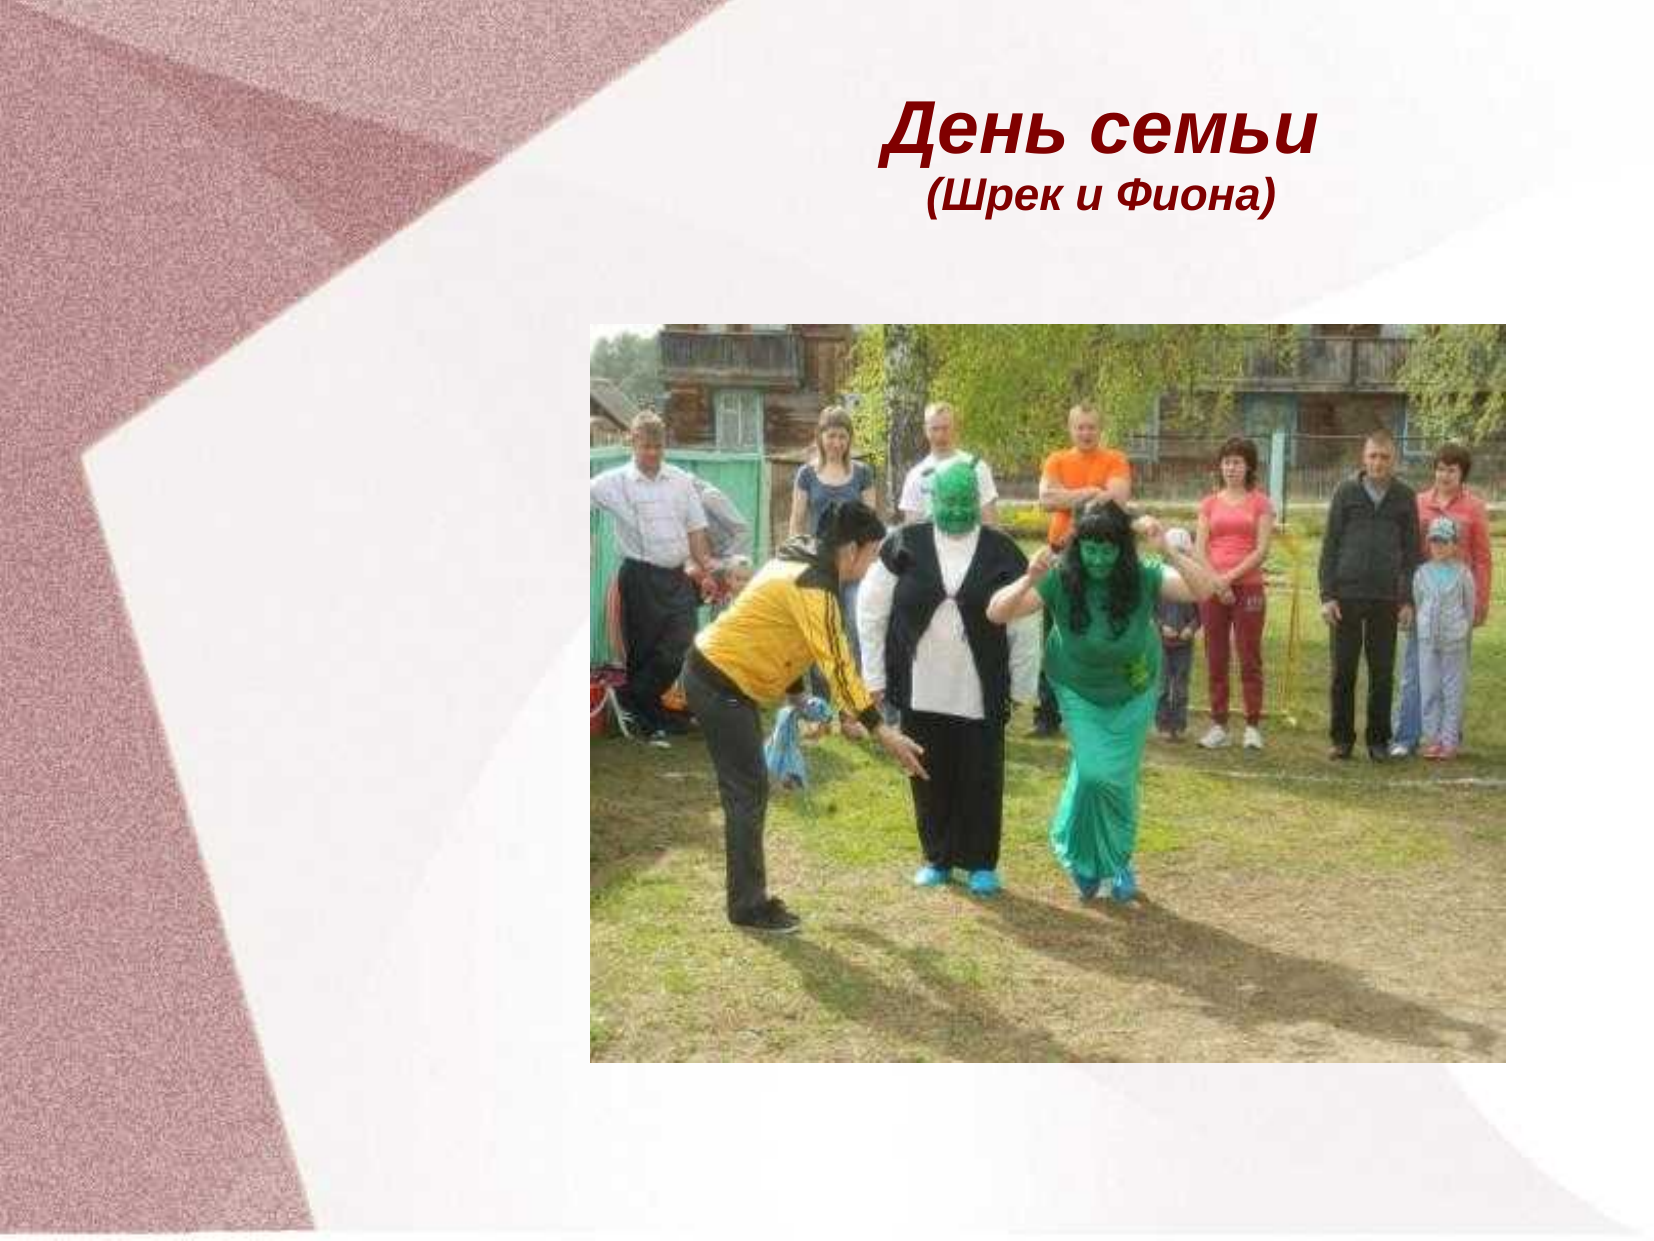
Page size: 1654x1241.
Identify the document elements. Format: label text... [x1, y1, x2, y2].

title День семьи (Шрек и Фиона) [596, 49, 1607, 257]
picture [0, 0, 1654, 1241]
